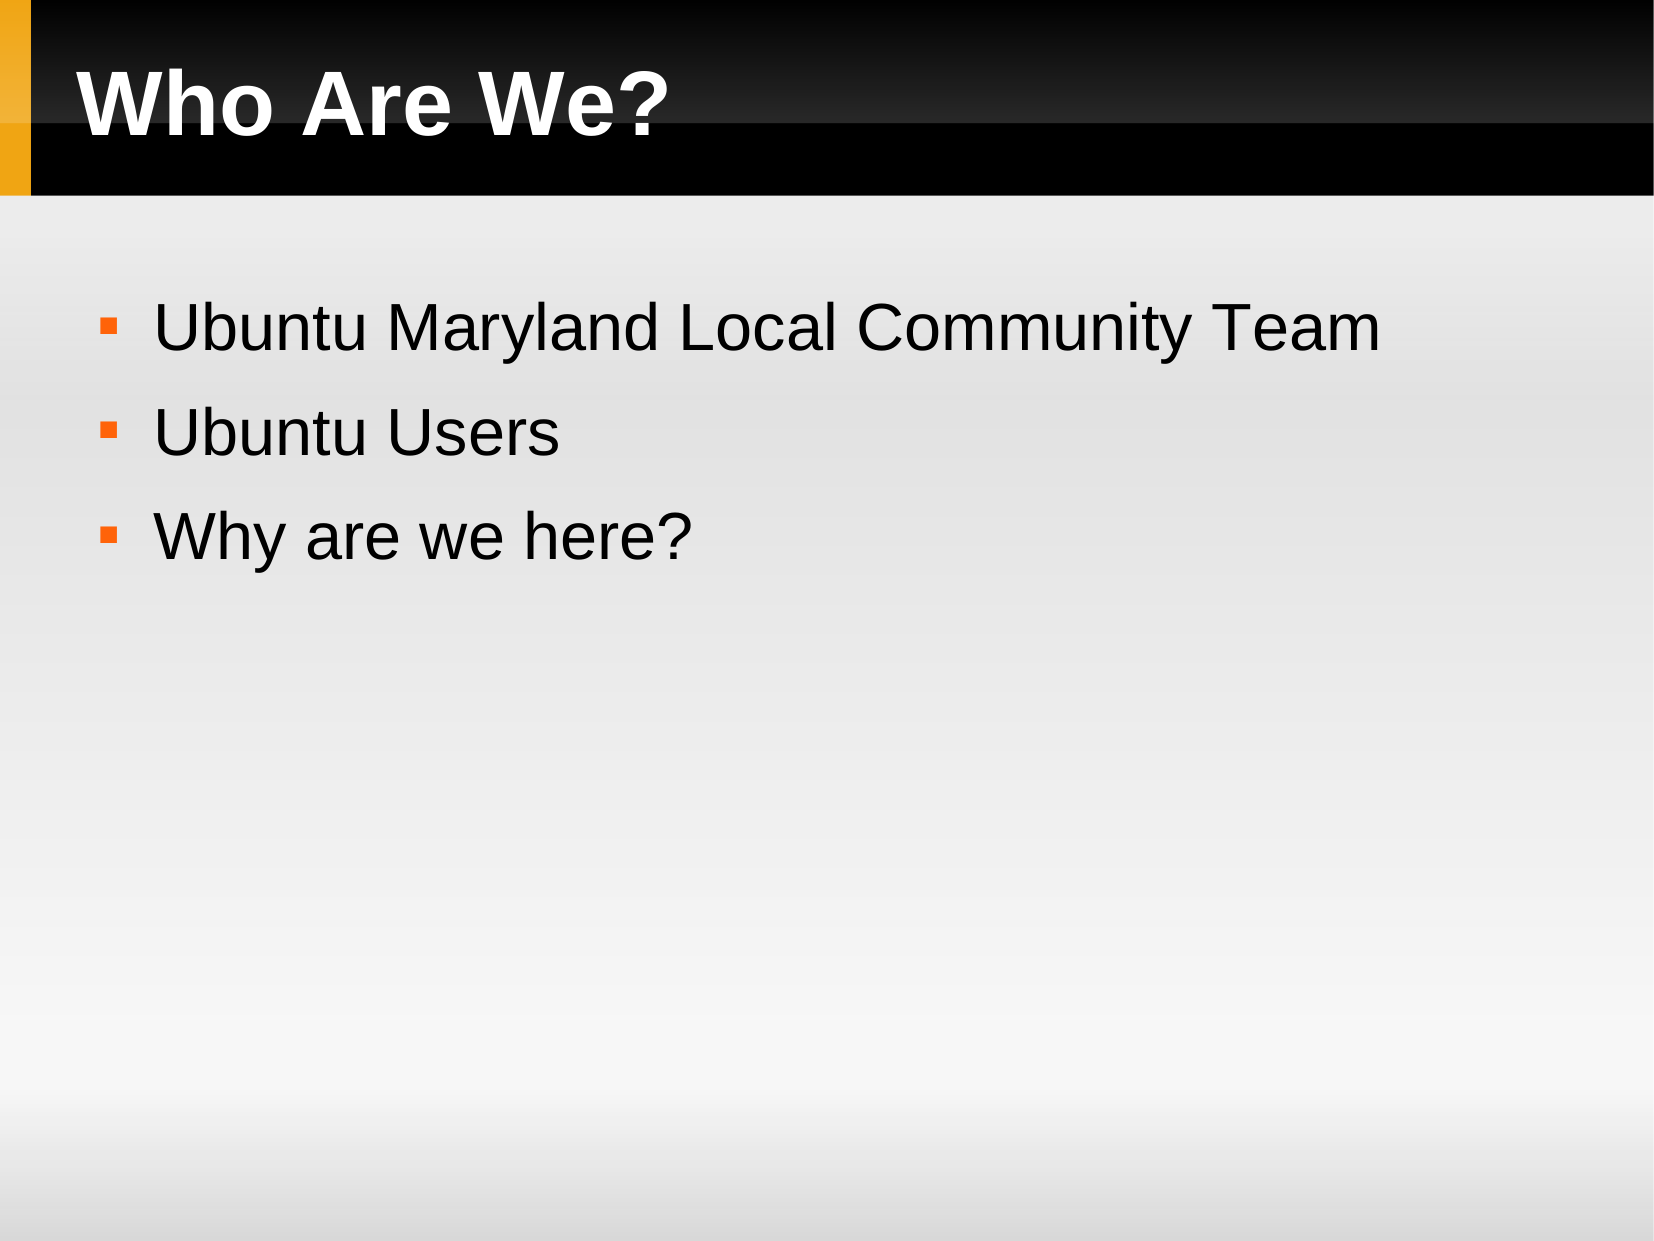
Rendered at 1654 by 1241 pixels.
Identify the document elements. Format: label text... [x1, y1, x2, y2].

list Ubuntu Maryland Local Community Team Ubuntu Users Why are we here? [82, 290, 1571, 1094]
title Who Are We? [76, 7, 1565, 200]
picture [0, 0, 1654, 1241]
